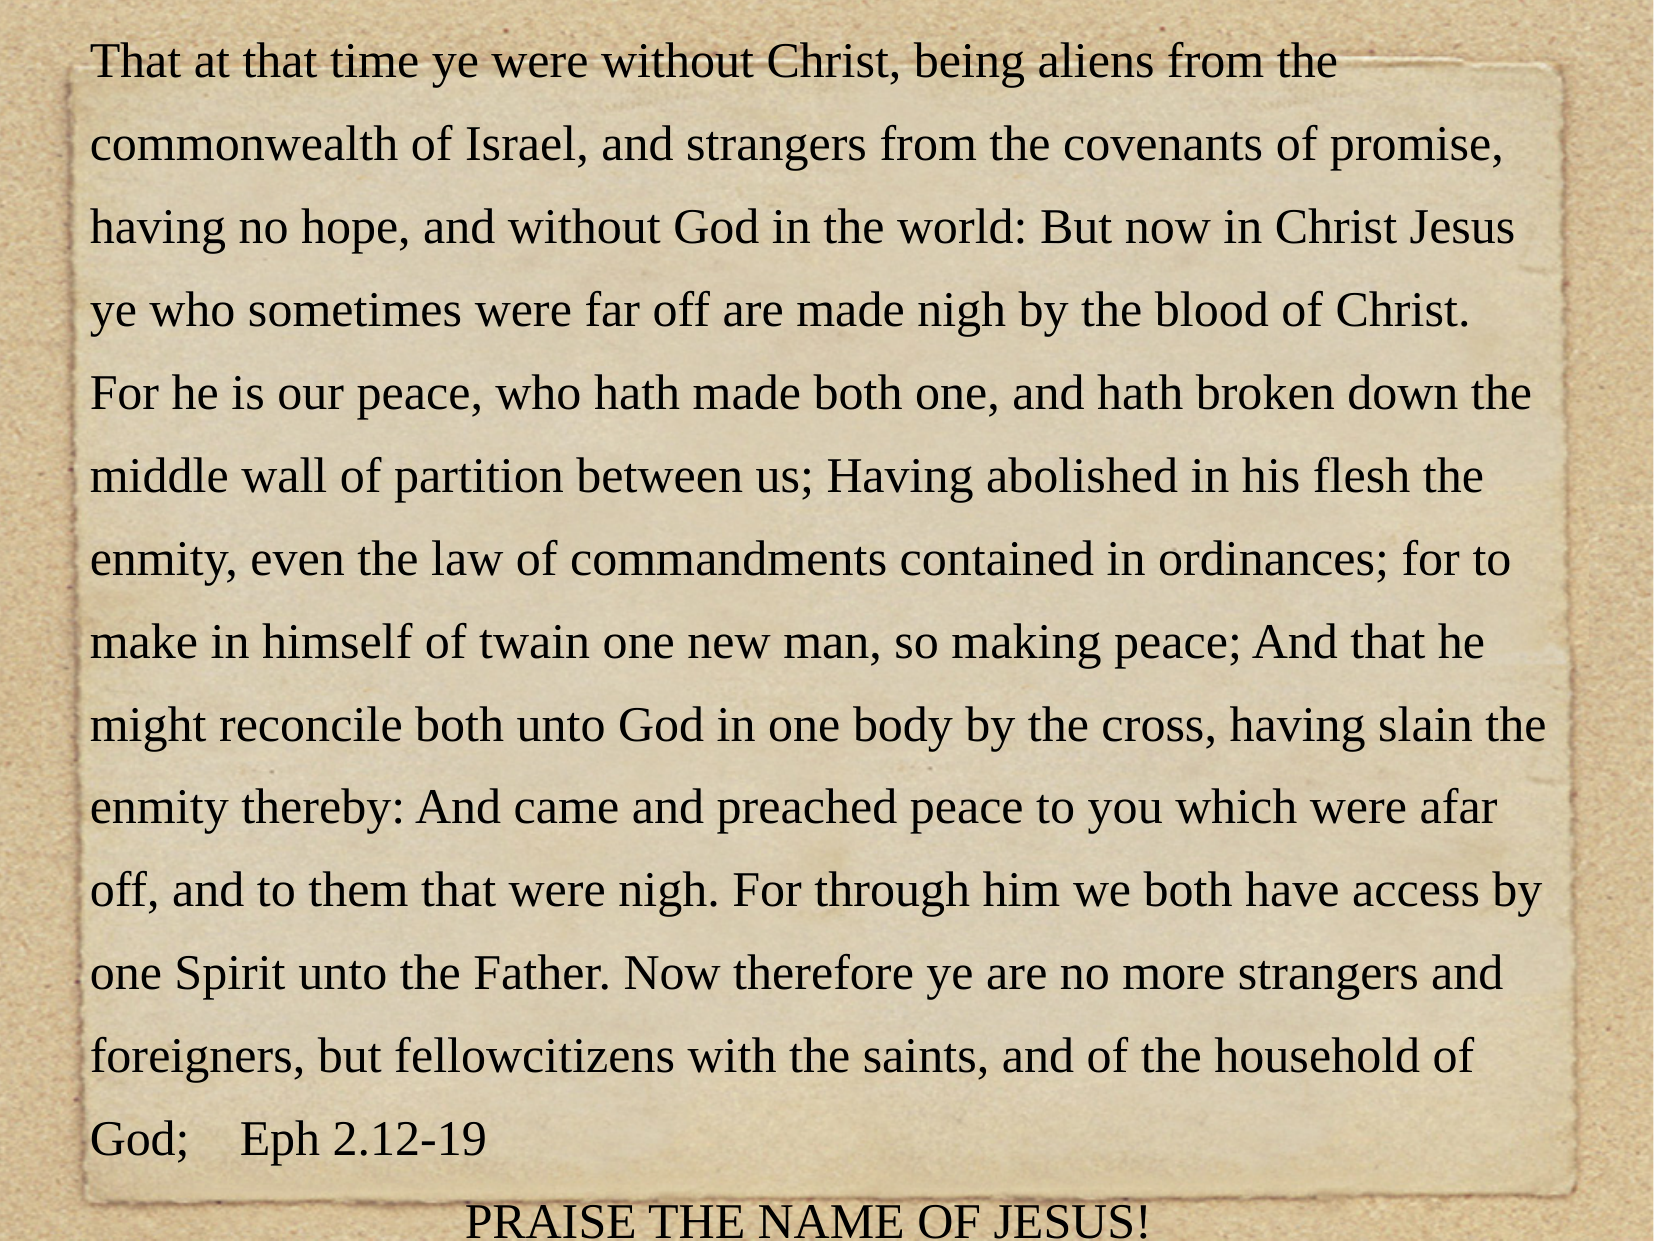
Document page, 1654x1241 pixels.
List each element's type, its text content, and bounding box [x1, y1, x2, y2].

text_box That at that time ye were without Christ, being aliens from the commonwealth of Israel, and strangers from the covenants of promise, having no hope, and without God in the world: But now in Christ Jesus ye who sometimes were far off are made nigh by the blood of Christ. For he is our peace, who hath made both one, and hath broken down the middle wall of partition between us; Having abolished in his flesh the enmity, even the law of commandments contained in ordinances; for to make in himself of twain one new man, so making peace; And that he might reconcile both unto God in one body by the cross, having slain the enmity thereby: And came and preached peace to you which were afar off, and to them that were nigh. For through him we both have access by one Spirit unto the Father. Now therefore ye are no more strangers and foreigners, but fellowcitizens with the saints, and of the household of God; Eph 2.12-19 PRAISE THE NAME OF JESUS! [75, 0, 1576, 1240]
picture [0, 0, 1654, 1241]
